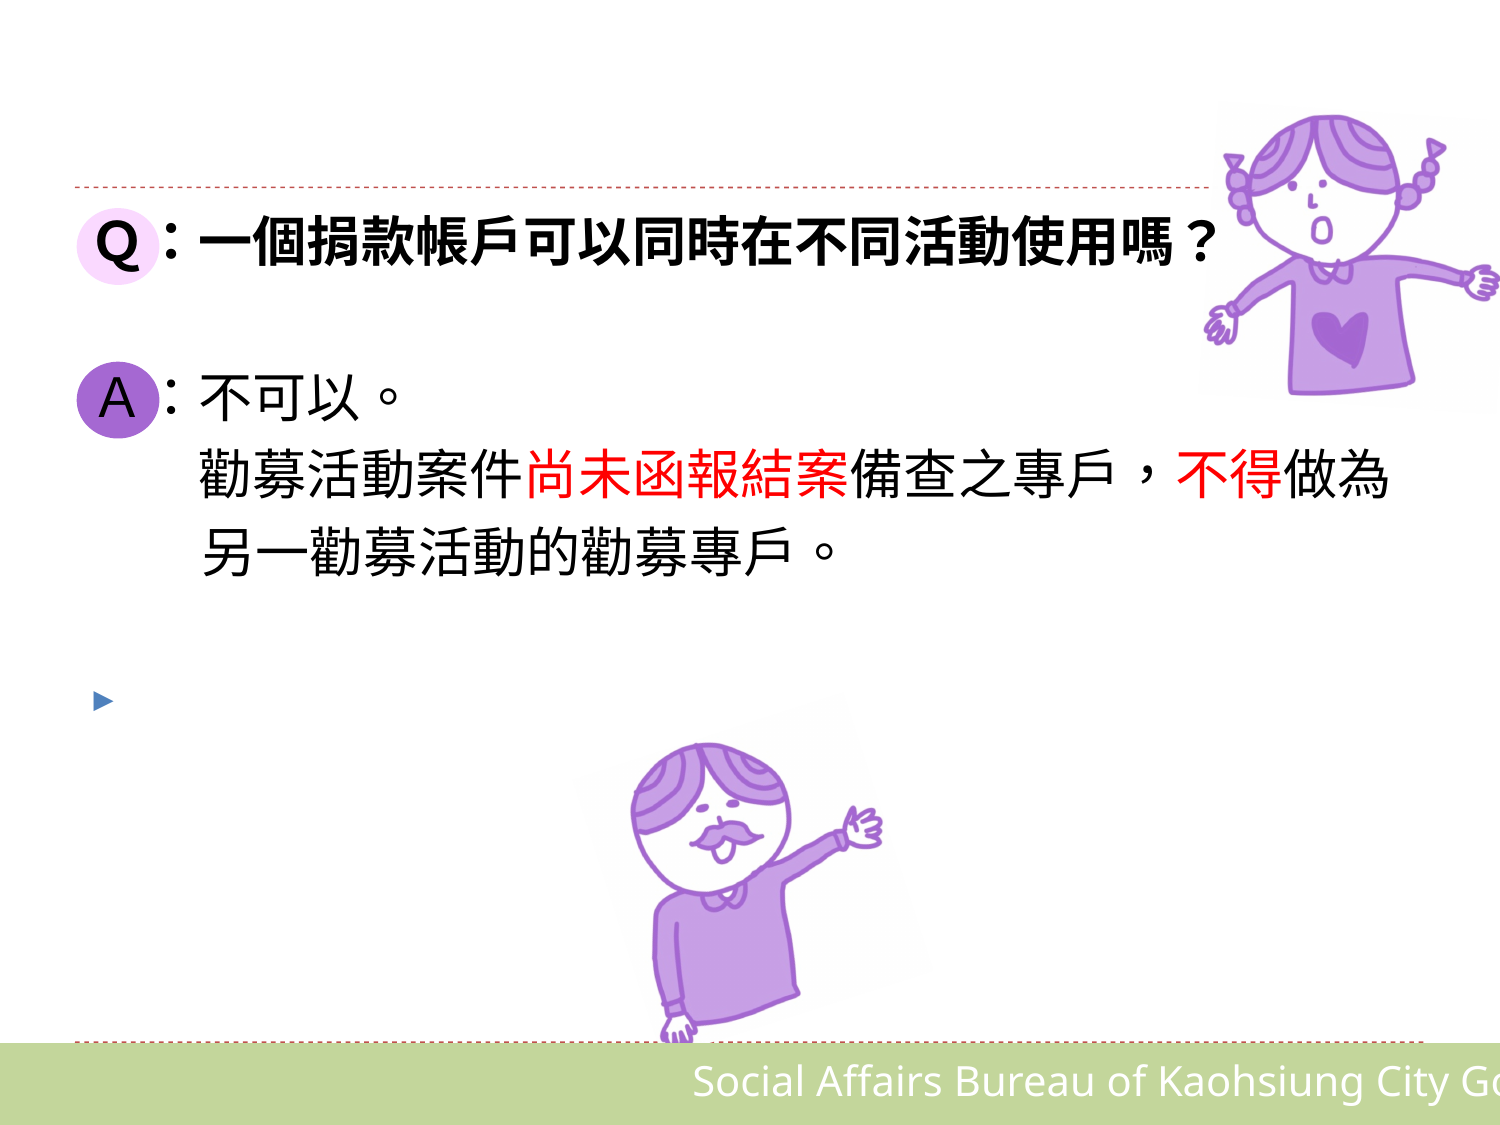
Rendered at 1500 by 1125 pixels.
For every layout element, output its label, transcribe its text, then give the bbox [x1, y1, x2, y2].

text_box Social Affairs Bureau of Kaohsiung City Government [0, 1043, 1500, 1125]
picture [1212, 101, 1500, 414]
picture [647, 1011, 806, 1043]
list Ｑ：一個捐款帳戶可以同時在不同活動使用嗎？ Ａ：不可以。 勸募活動案件尚未函報結案備查之專戶，不得做為 另一勸募活動的勸募專戶。 [75, 200, 1426, 1011]
